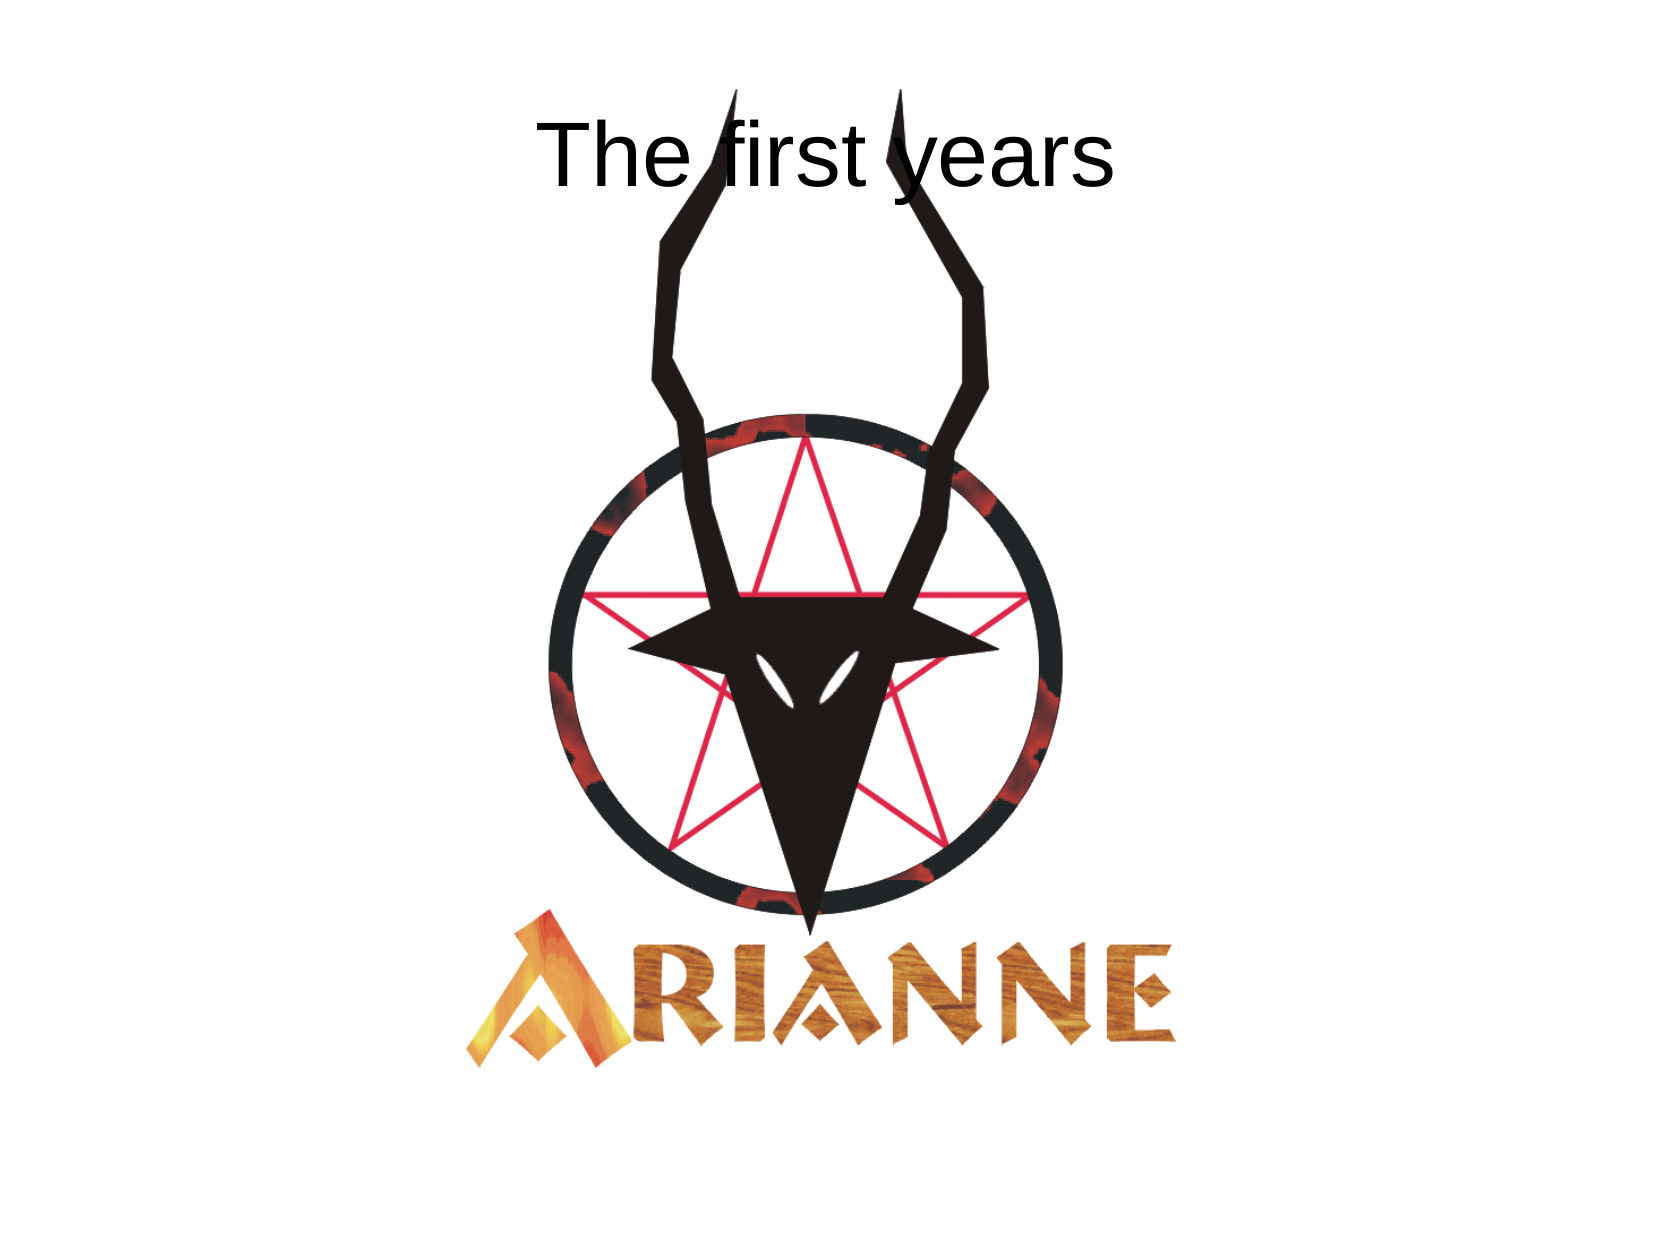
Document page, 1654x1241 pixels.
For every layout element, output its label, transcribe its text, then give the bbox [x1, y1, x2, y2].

picture [466, 257, 1176, 1068]
title The first years [82, 49, 1571, 257]
